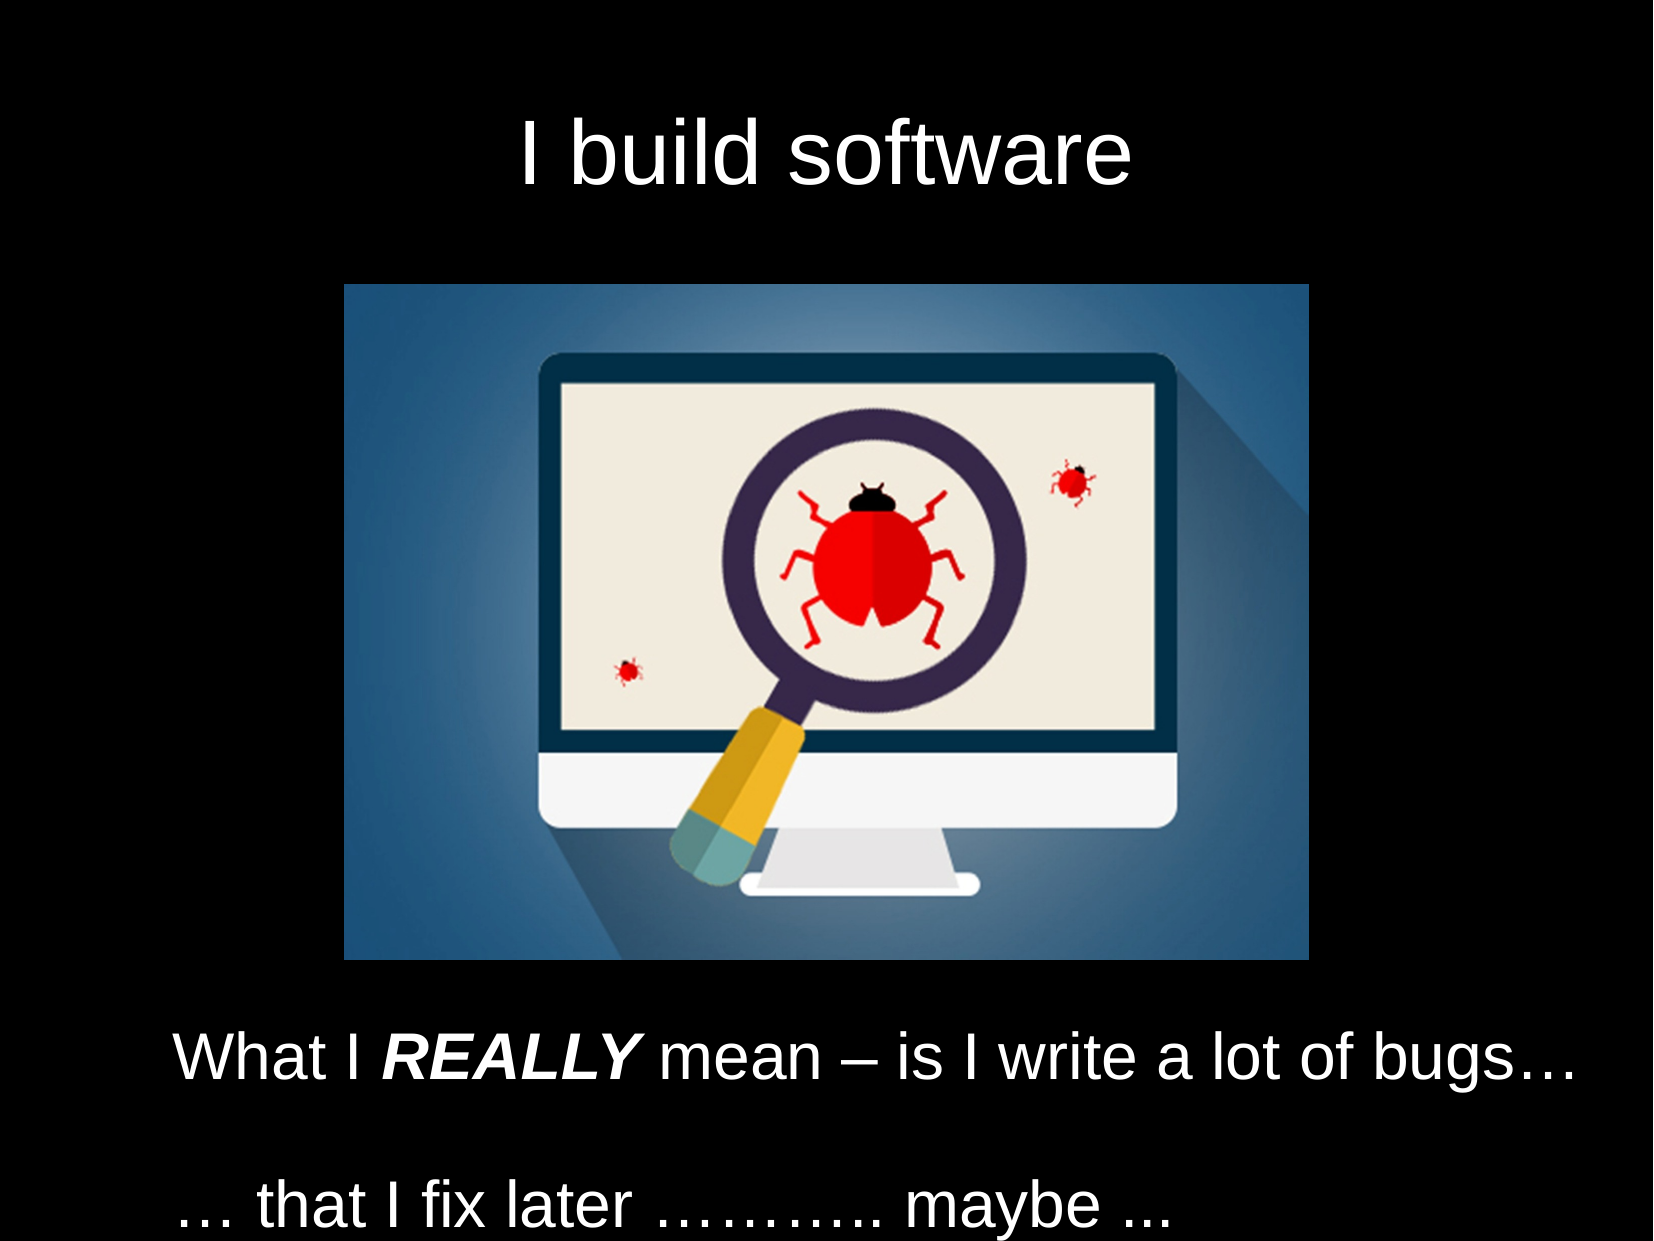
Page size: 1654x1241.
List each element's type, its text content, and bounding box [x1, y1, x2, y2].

title I build software [82, 49, 1571, 257]
list What I REALLY mean – is I write a lot of bugs… … that I fix later ……….. maybe ... [102, 1020, 1591, 1241]
picture [344, 284, 1309, 961]
